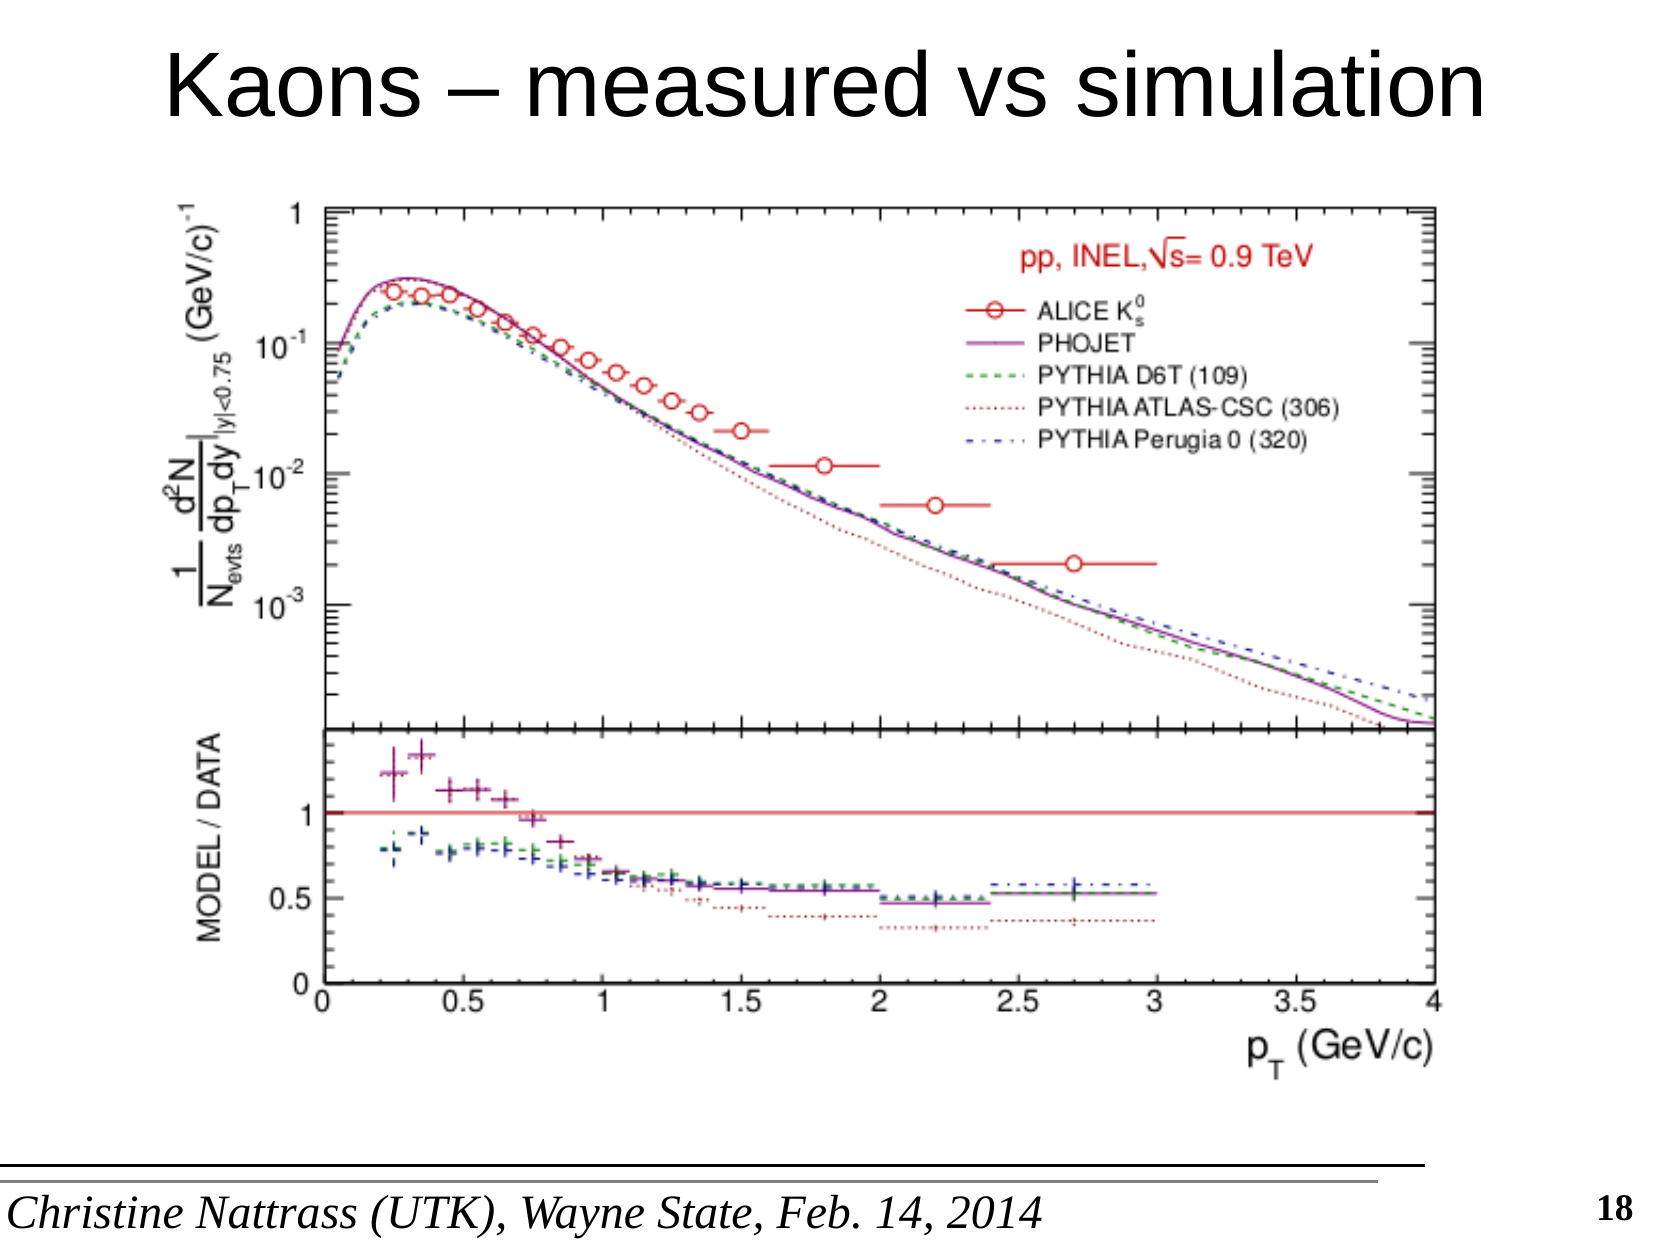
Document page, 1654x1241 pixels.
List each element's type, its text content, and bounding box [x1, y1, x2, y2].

title Kaons – measured vs simulation [82, 19, 1571, 151]
picture [135, 154, 1486, 1141]
